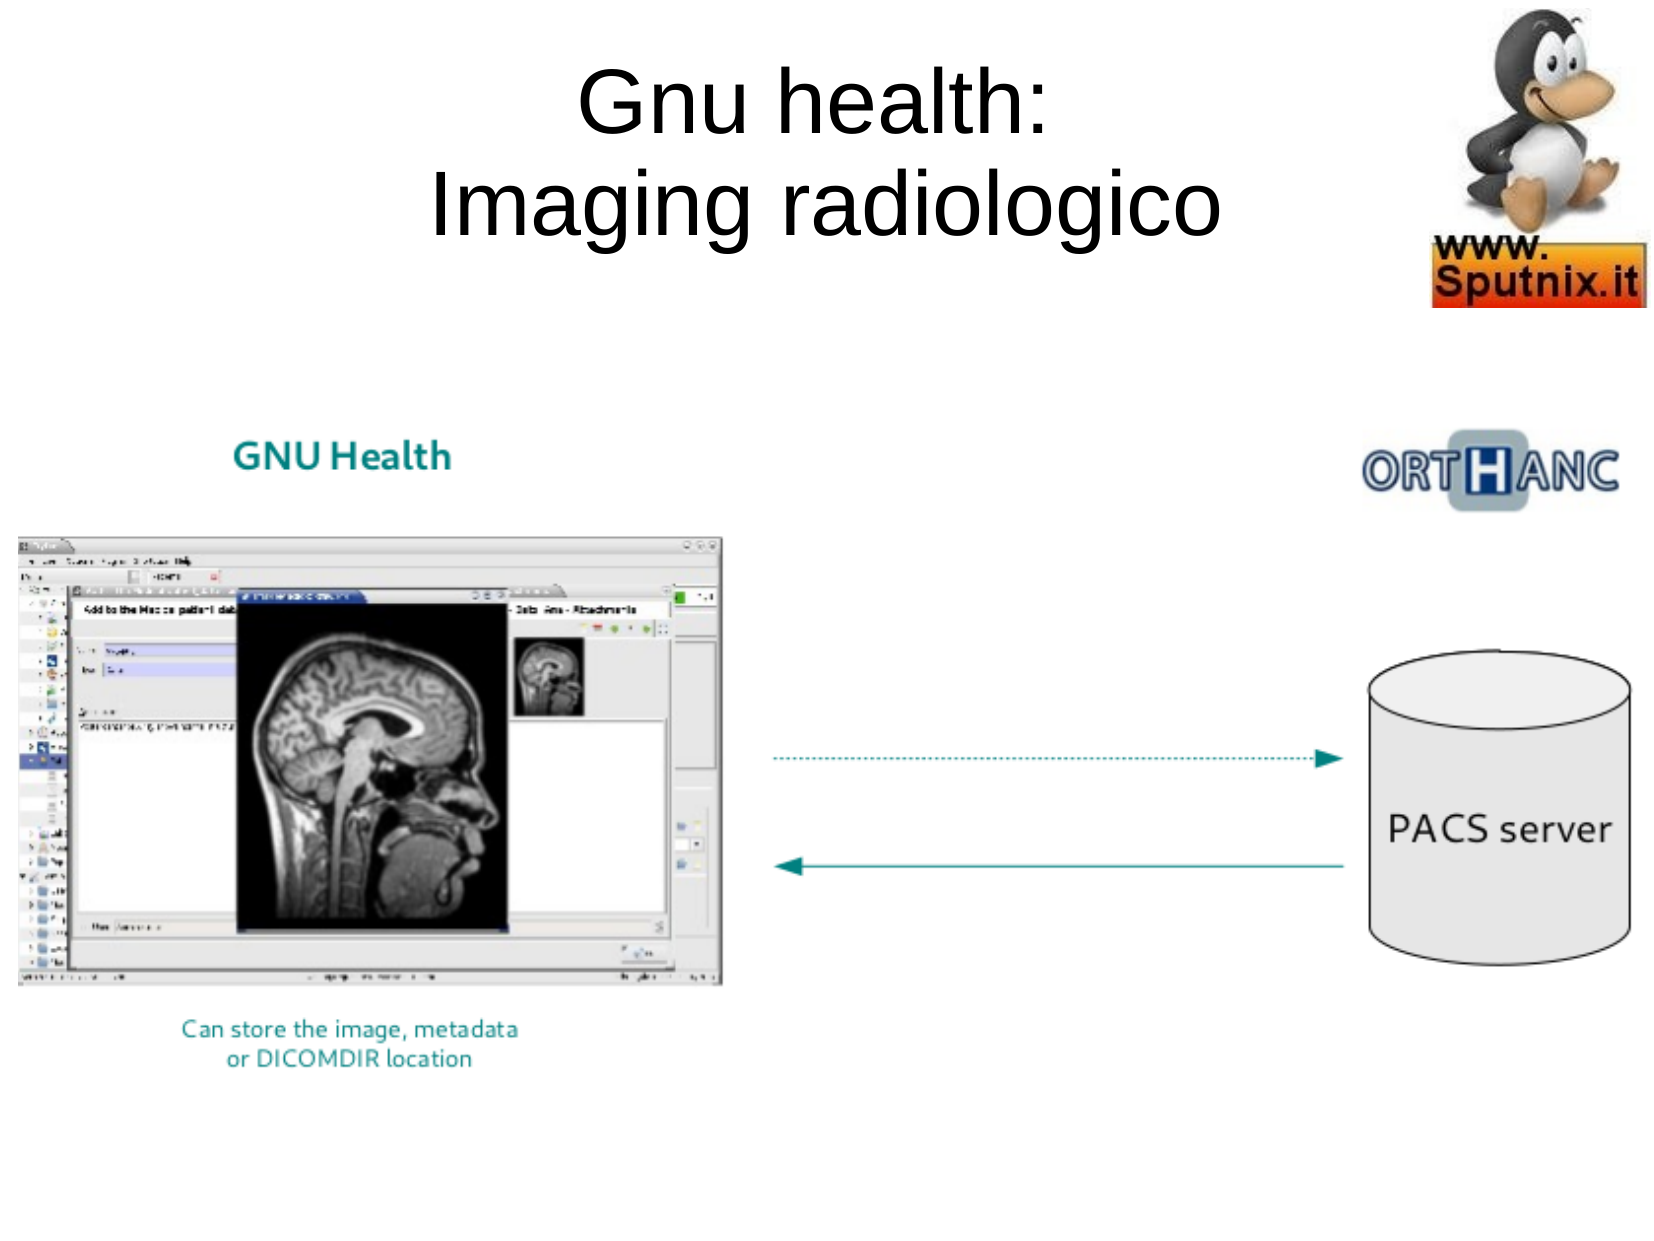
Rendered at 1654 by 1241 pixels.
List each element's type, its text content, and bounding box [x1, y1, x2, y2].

picture [18, 401, 1647, 1087]
title Gnu health: Imaging radiologico [82, 49, 1429, 257]
picture [1429, 8, 1651, 308]
